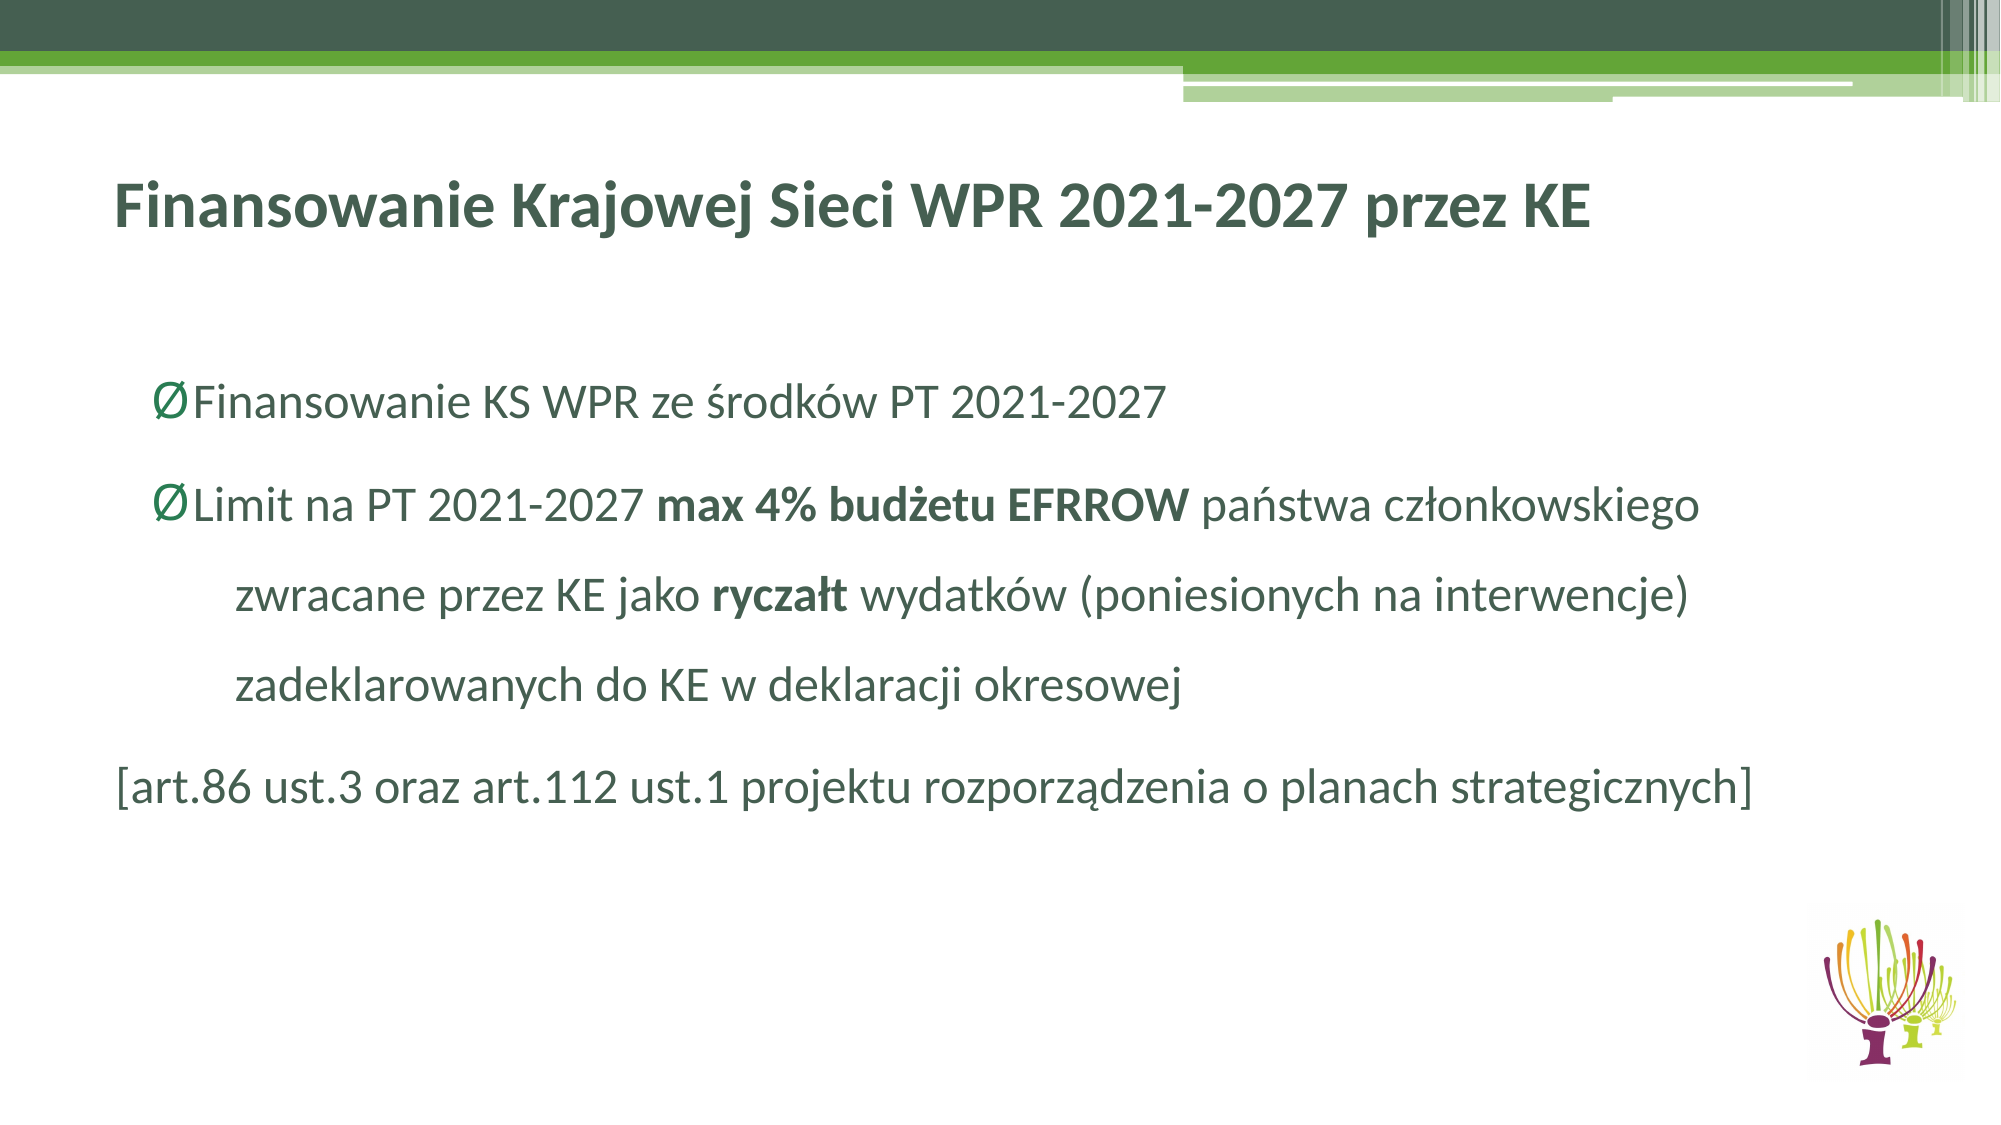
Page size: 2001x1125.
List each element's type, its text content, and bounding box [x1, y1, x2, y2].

picture [1807, 903, 1965, 1082]
list Finansowanie KS WPR ze środków PT 2021-2027 Limit na PT 2021-2027 max 4% budżetu EFRROW państwa członkowskiego zwracane przez KE jako ryczałt wydatków (poniesionych na interwencje) zadeklarowanych do KE w deklaracji okresowej [art.86 ust.3 oraz art.112 ust.1 projektu rozporządzenia o planach strategicznych] [99, 331, 1808, 1082]
title Finansowanie Krajowej Sieci WPR 2021-2027 przez KE [99, 113, 1900, 289]
